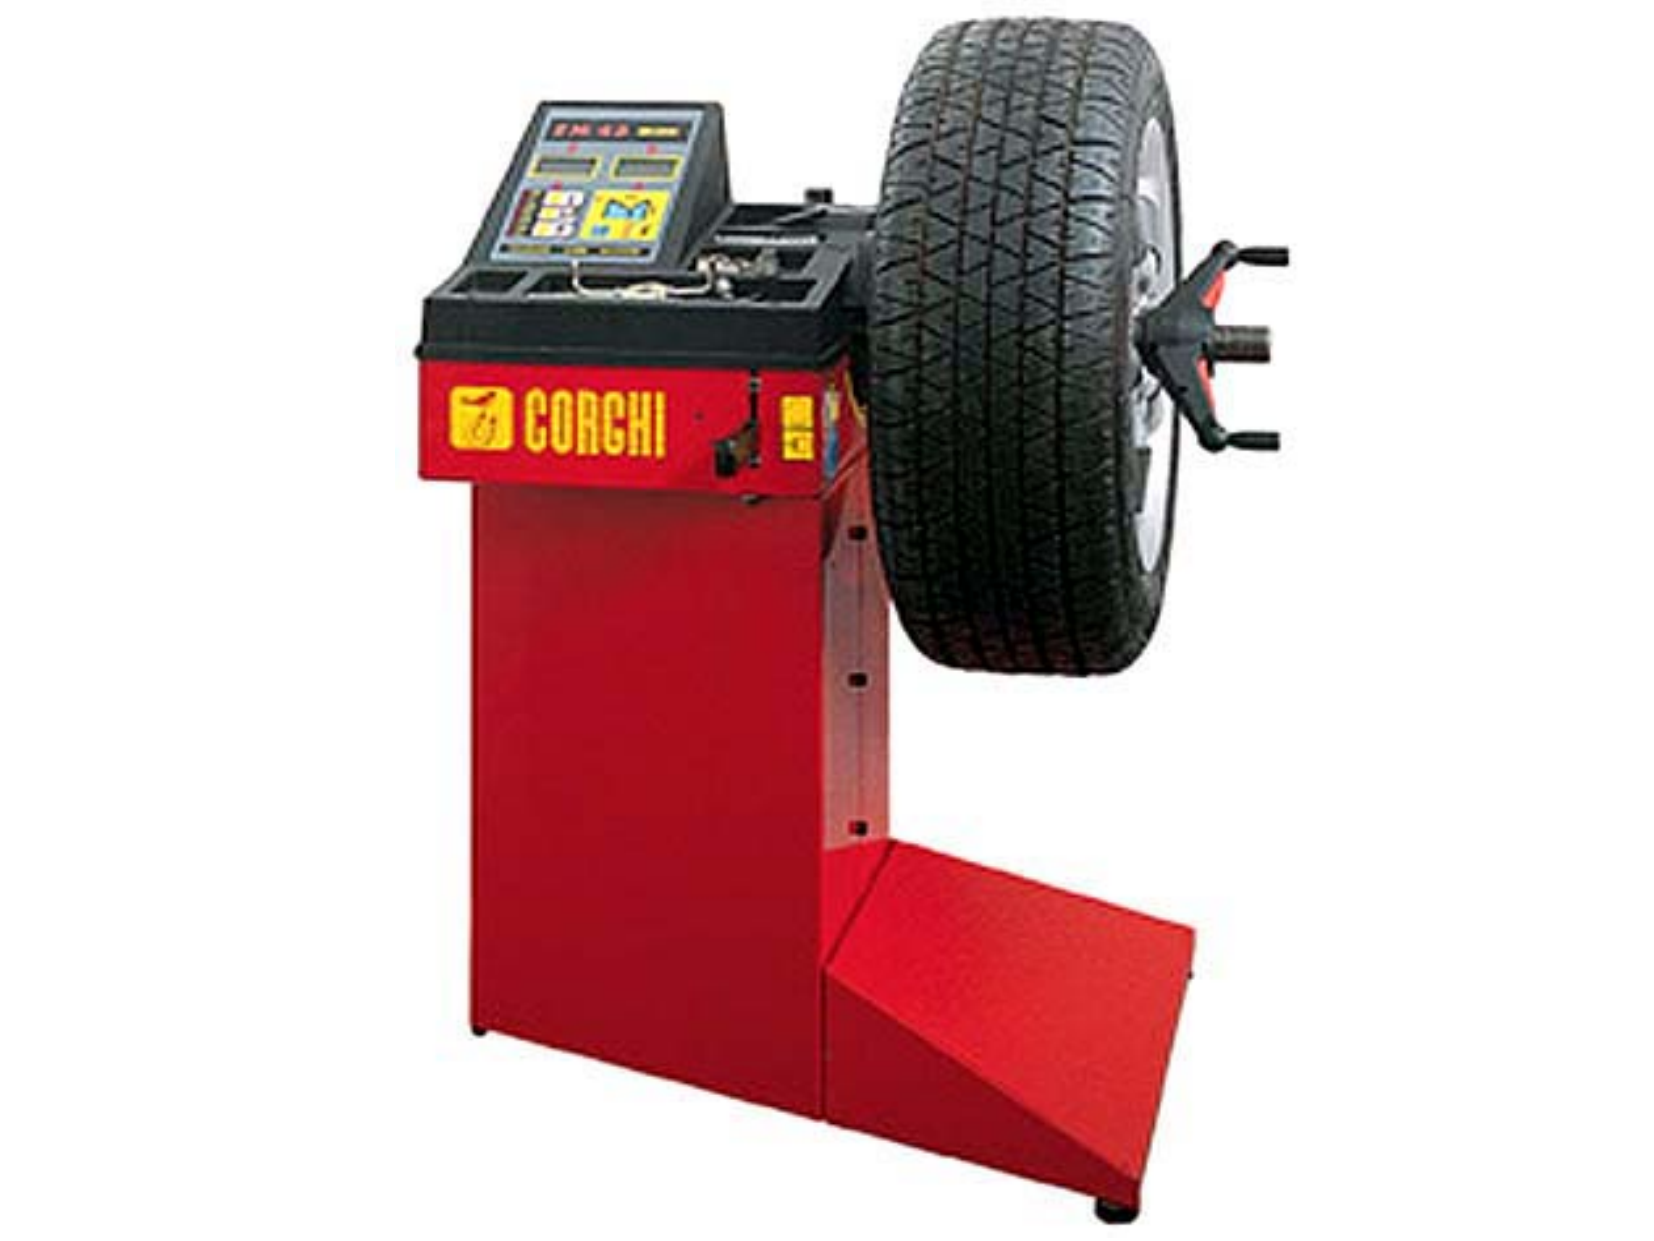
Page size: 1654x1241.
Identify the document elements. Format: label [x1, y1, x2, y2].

picture [395, 0, 1313, 1238]
